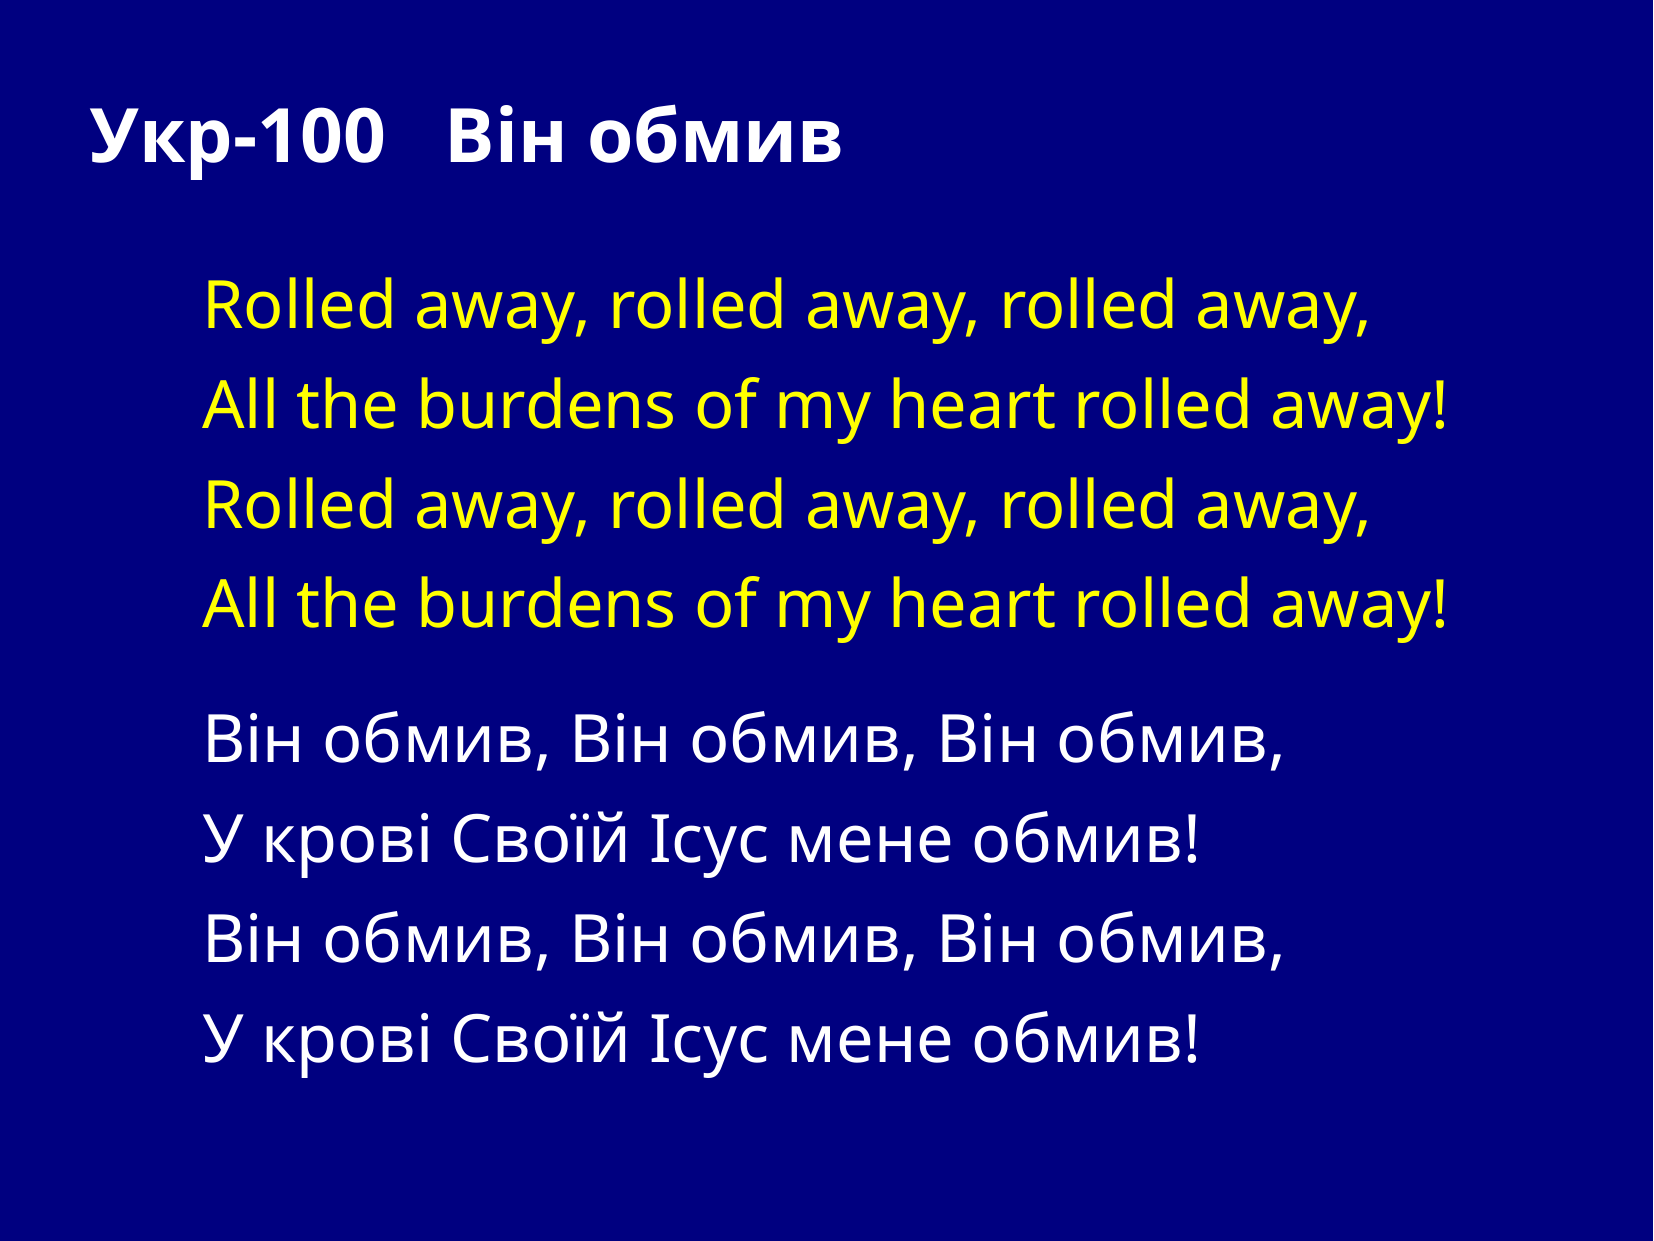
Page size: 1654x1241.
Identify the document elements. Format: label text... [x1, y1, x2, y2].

text_box Він обмив, Він обмив, Він обмив, У крові Своїй Ісус мене обмив! Він обмив, Він обмив, Він обмив, У крові Своїй Ісус мене обмив! [75, 675, 1576, 1163]
text_box Rolled away, rolled away, rolled away, All the burdens of my heart rolled away! Rolled away, rolled away, rolled away, All the burdens of my heart rolled away! [75, 188, 1576, 638]
text_box Укр-100 Він обмив [75, 75, 1576, 188]
